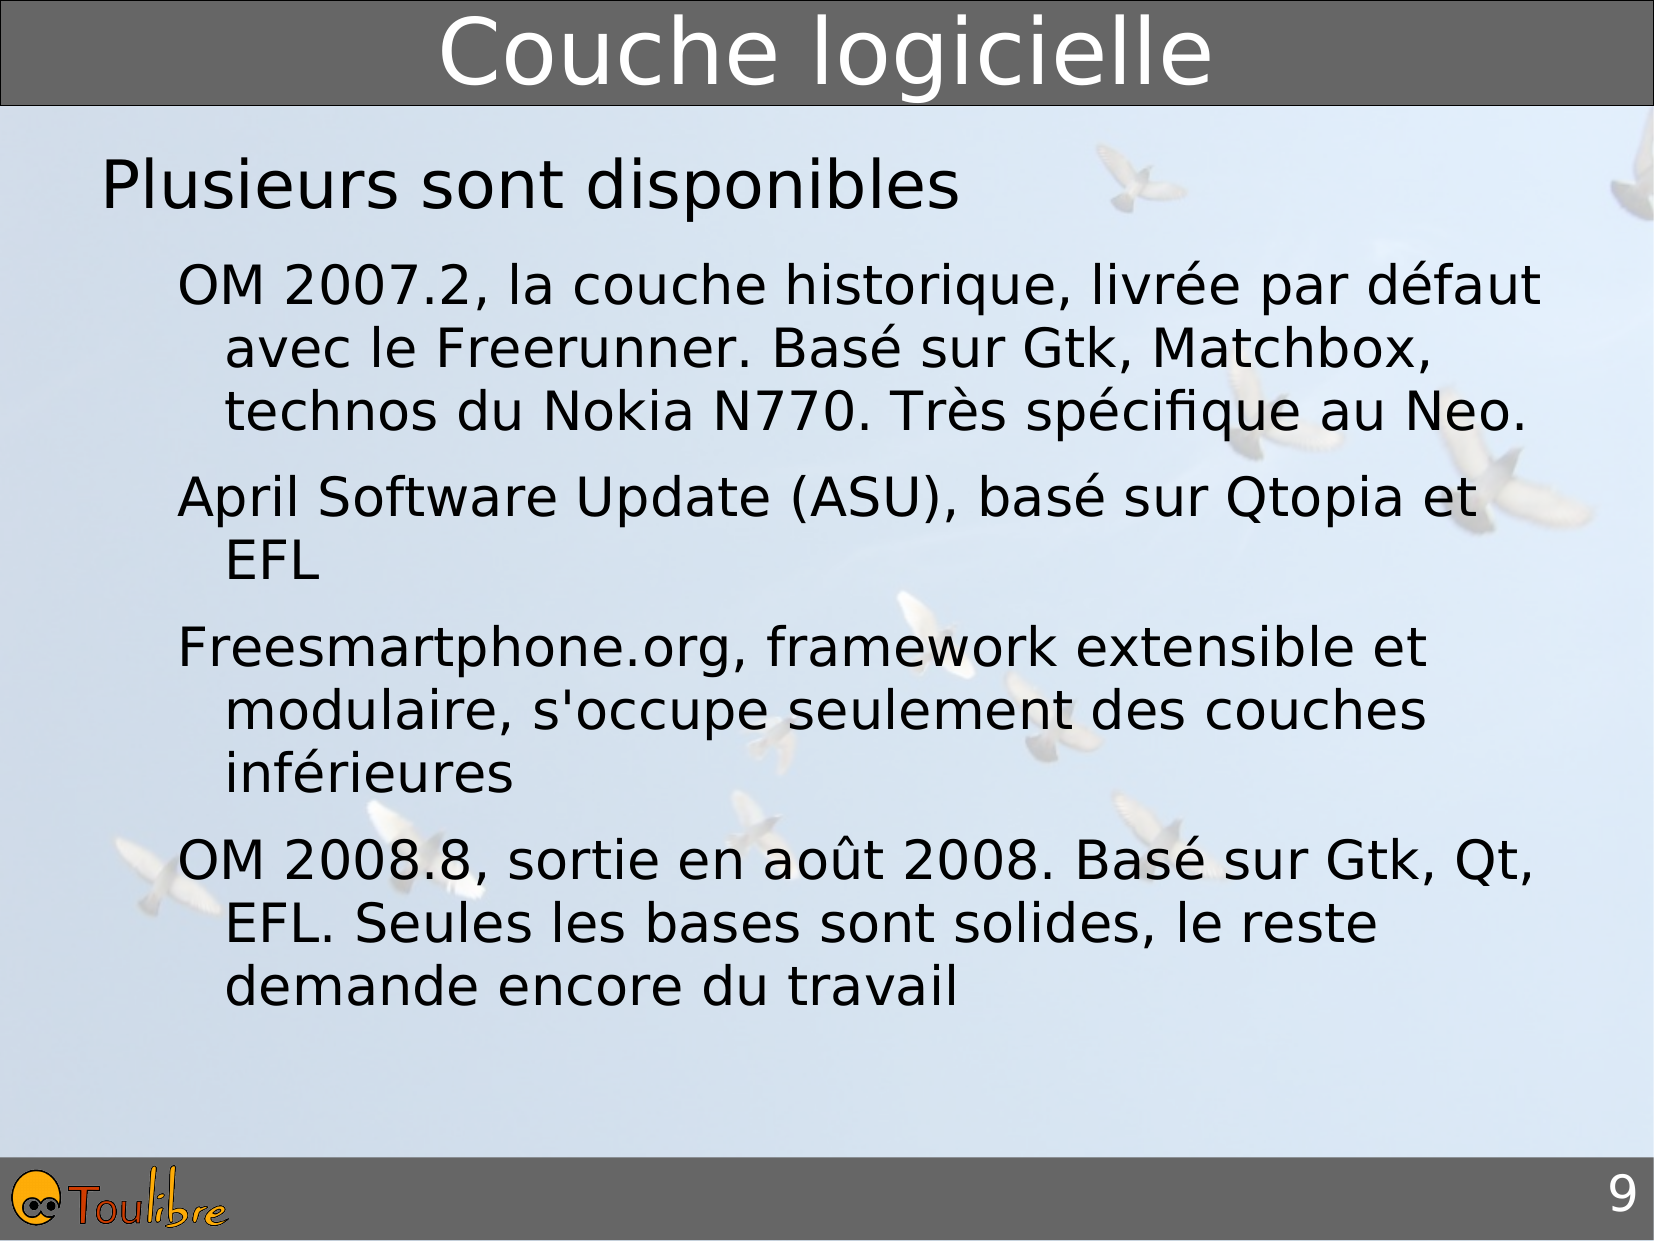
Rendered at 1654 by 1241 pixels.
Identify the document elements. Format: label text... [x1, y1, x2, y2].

picture [11, 1165, 229, 1228]
list Plusieurs sont disponibles OM 2007.2, la couche historique, livrée par défaut avec le Freerunner. Basé sur Gtk, Matchbox, technos du Nokia N770. Très spécifique au Neo. April Software Update (ASU), basé sur Qtopia et EFL Freesmartphone.org, framework extensible et modulaire, s'occupe seulement des couches inférieures OM 2008.8, sortie en août 2008. Basé sur Gtk, Qt, EFL. Seules les bases sont solides, le reste demande encore du travail [82, 146, 1571, 1094]
title Couche logicielle [0, 0, 1654, 107]
